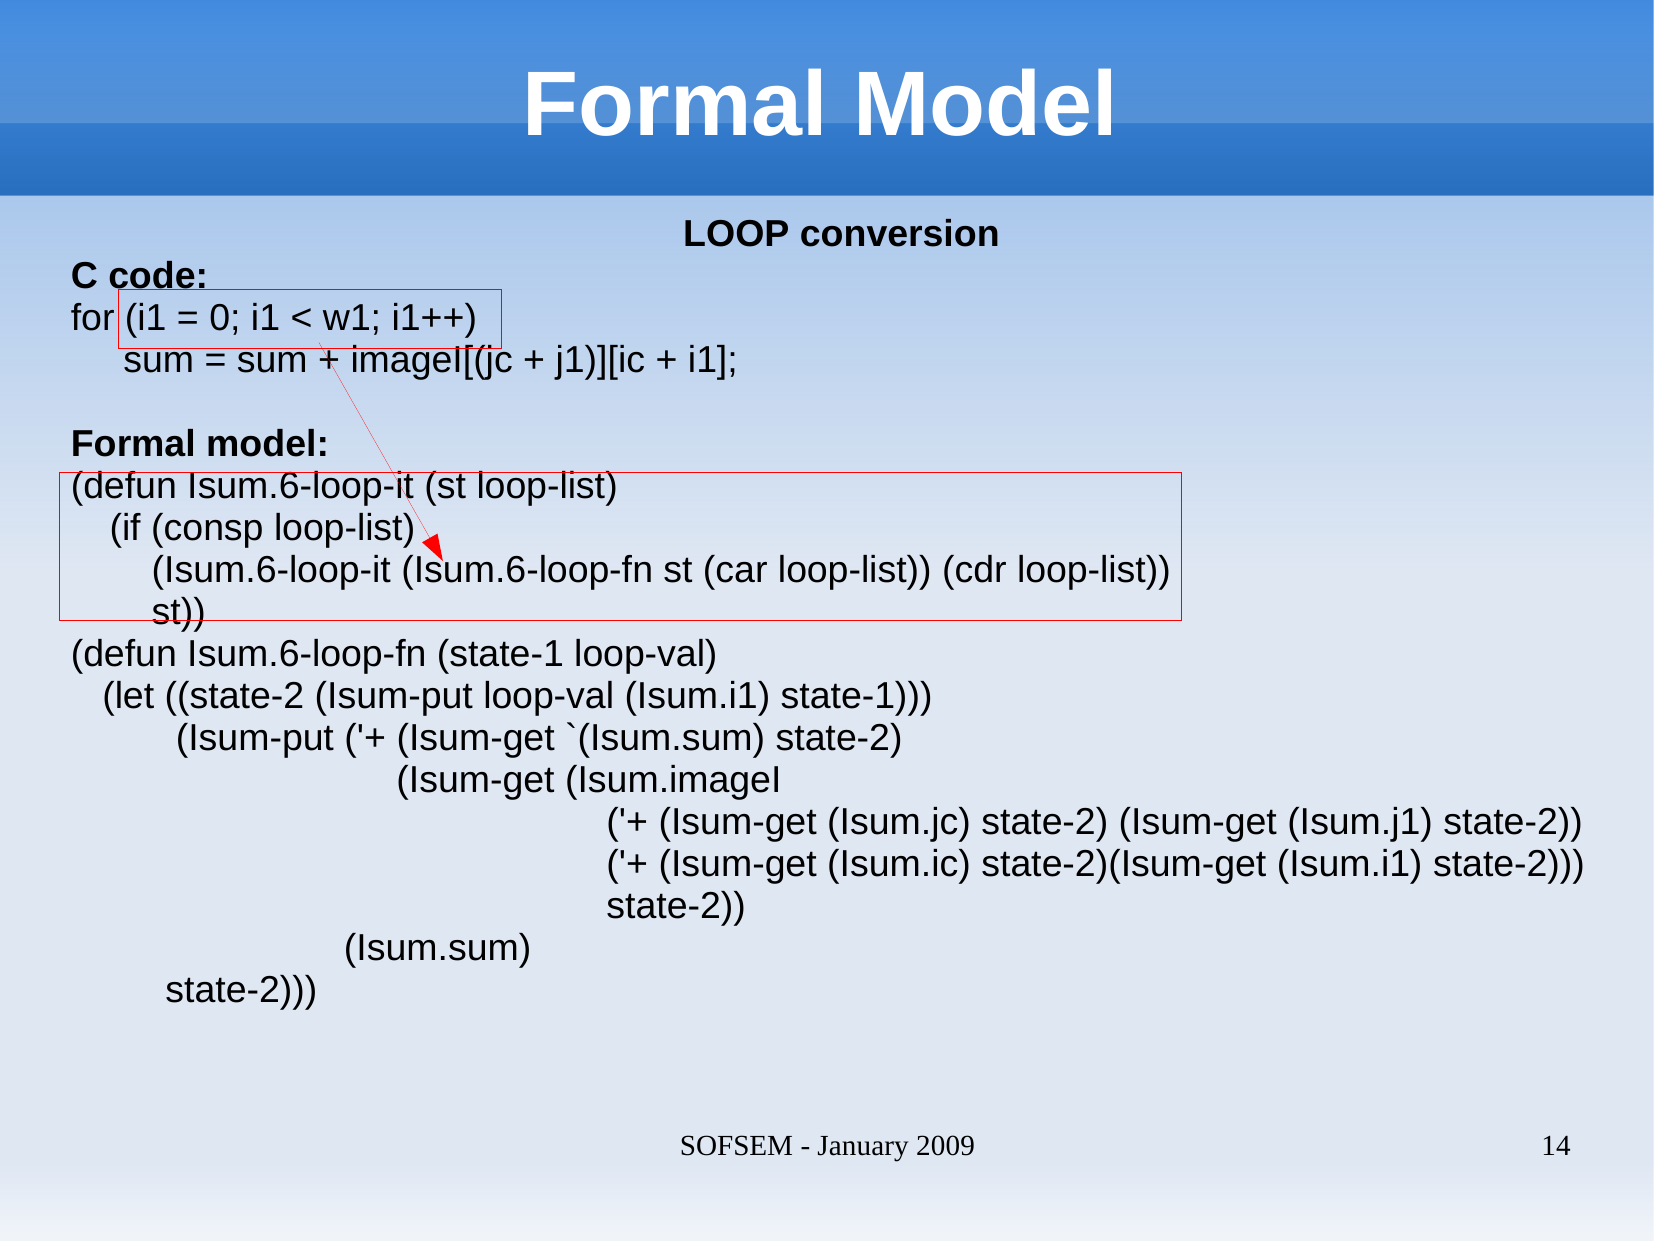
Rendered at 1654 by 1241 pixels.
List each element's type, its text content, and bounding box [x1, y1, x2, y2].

picture [0, 0, 1654, 1241]
list LOOP conversion C code: for (i1 = 0; i1 < w1; i1++) sum = sum + imageI[(jc + j1)][ic + i1]; Formal model: (defun Isum.6-loop-it (st loop-list) (if (consp loop-list) (Isum.6-loop-it (Isum.6-loop-fn st (car loop-list)) (cdr loop-list)) st)) (defun Isum.6-loop-fn (state-1 loop-val) (let ((state-2 (Isum-put loop-val (Isum.i1) state-1))) (Isum-put ('+ (Isum-get `(Isum.sum) state-2) (Isum-get (Isum.imageI ('+ (Isum-get (Isum.jc) state-2) (Isum-get (Isum.j1) state-2)) ('+ (Isum-get (Isum.ic) state-2)(Isum-get (Isum.i1) state-2))) state-2)) (Isum.sum) state-2))) [70, 212, 1613, 1179]
list LOOP conversion C code: for (i1 = 0; i1 < w1; i1++) sum = sum + imageI[(jc + j1)][ic + i1]; Formal model: (defun Isum.6-loop-it (st loop-list) (if (consp loop-list) (Isum.6-loop-it (Isum.6-loop-fn st (car loop-list)) (cdr loop-list)) st)) (defun Isum.6-loop-fn (state-1 loop-val) (let ((state-2 (Isum-put loop-val (Isum.i1) state-1))) (Isum-put ('+ (Isum-get `(Isum.sum) state-2) (Isum-get (Isum.imageI ('+ (Isum-get (Isum.jc) state-2) (Isum-get (Isum.j1) state-2)) ('+ (Isum-get (Isum.ic) state-2)(Isum-get (Isum.i1) state-2))) state-2)) (Isum.sum) state-2))) [70, 473, 1181, 620]
list LOOP conversion C code: for (i1 = 0; i1 < w1; i1++) sum = sum + imageI[(jc + j1)][ic + i1]; Formal model: (defun Isum.6-loop-it (st loop-list) (if (consp loop-list) (Isum.6-loop-it (Isum.6-loop-fn st (car loop-list)) (cdr loop-list)) st)) (defun Isum.6-loop-fn (state-1 loop-val) (let ((state-2 (Isum-put loop-val (Isum.i1) state-1))) (Isum-put ('+ (Isum-get `(Isum.sum) state-2) (Isum-get (Isum.imageI ('+ (Isum-get (Isum.jc) state-2) (Isum-get (Isum.j1) state-2)) ('+ (Isum-get (Isum.ic) state-2)(Isum-get (Isum.i1) state-2))) state-2)) (Isum.sum) state-2))) [119, 290, 501, 348]
title Formal Model [76, 0, 1565, 208]
